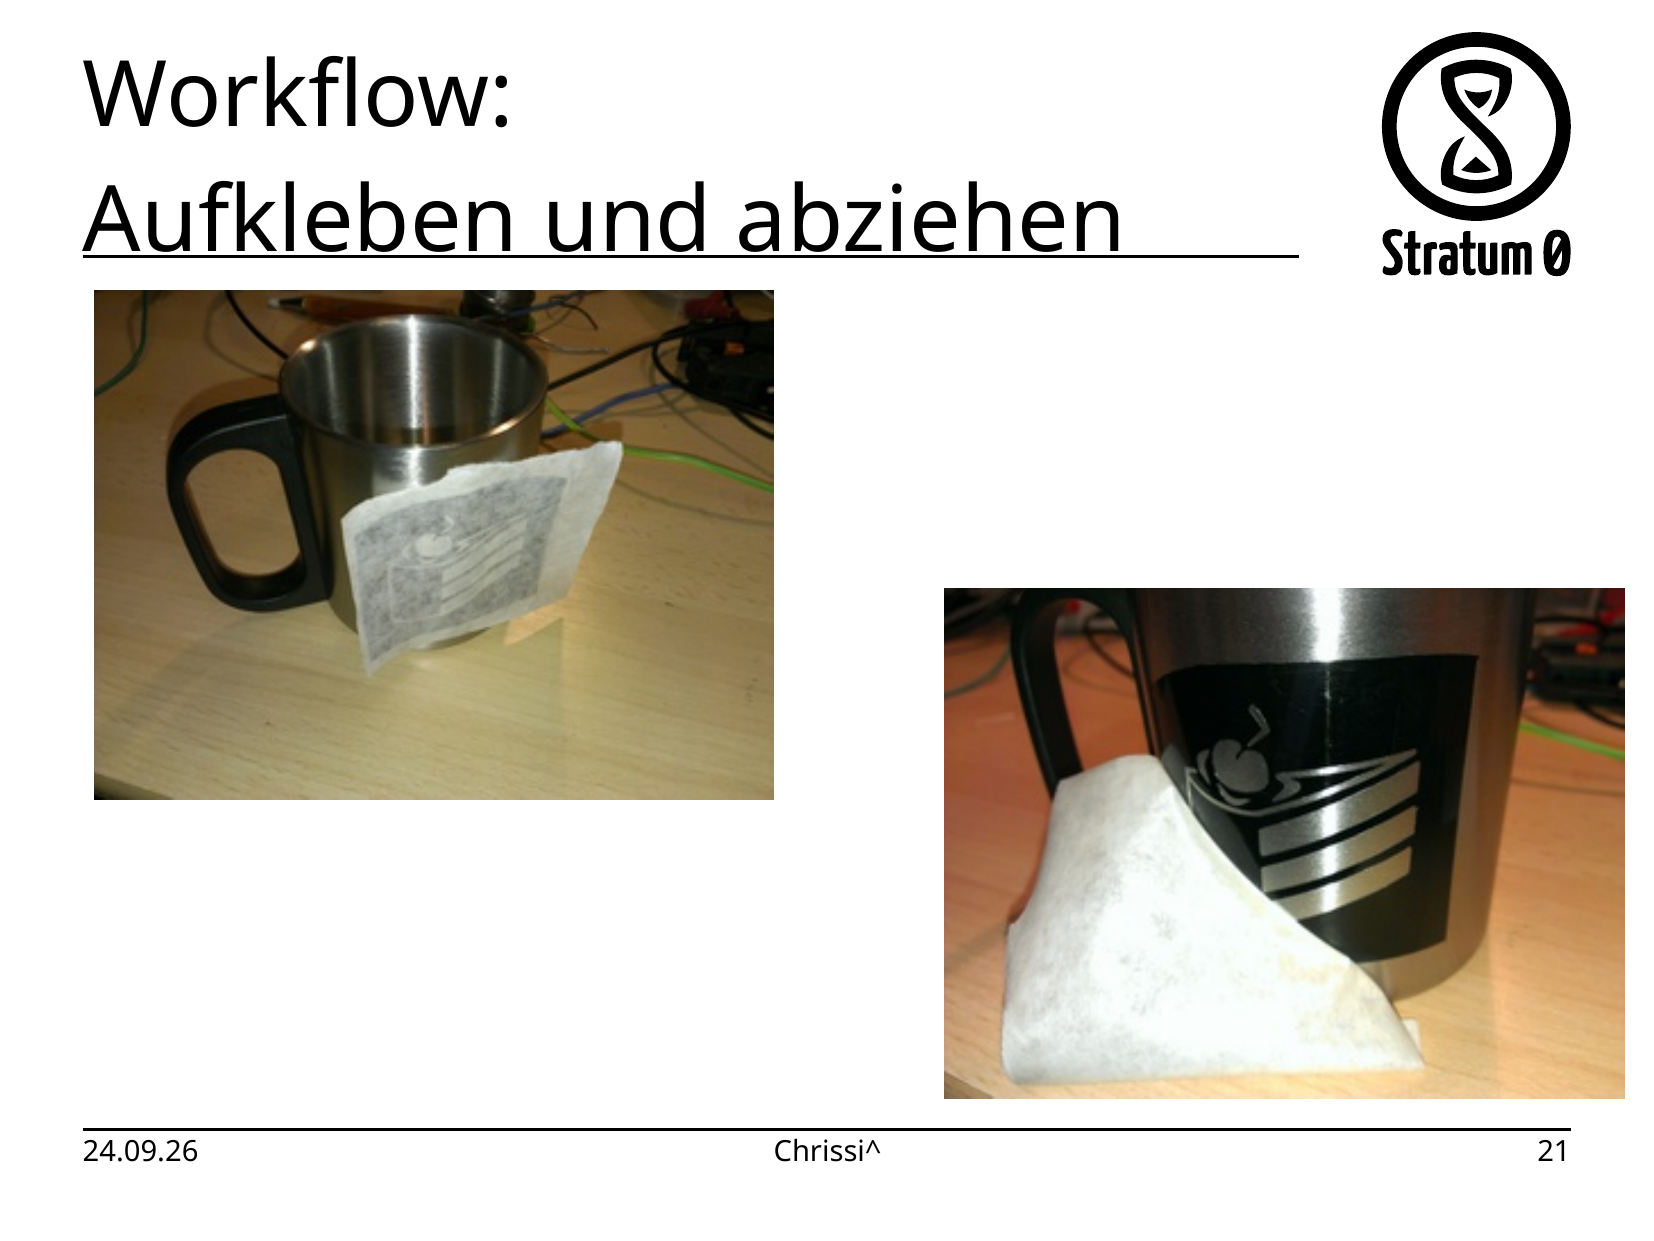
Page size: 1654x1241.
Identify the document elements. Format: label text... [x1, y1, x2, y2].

picture [94, 290, 1625, 1099]
title Workflow: Aufkleben und abziehen [82, 45, 1300, 261]
